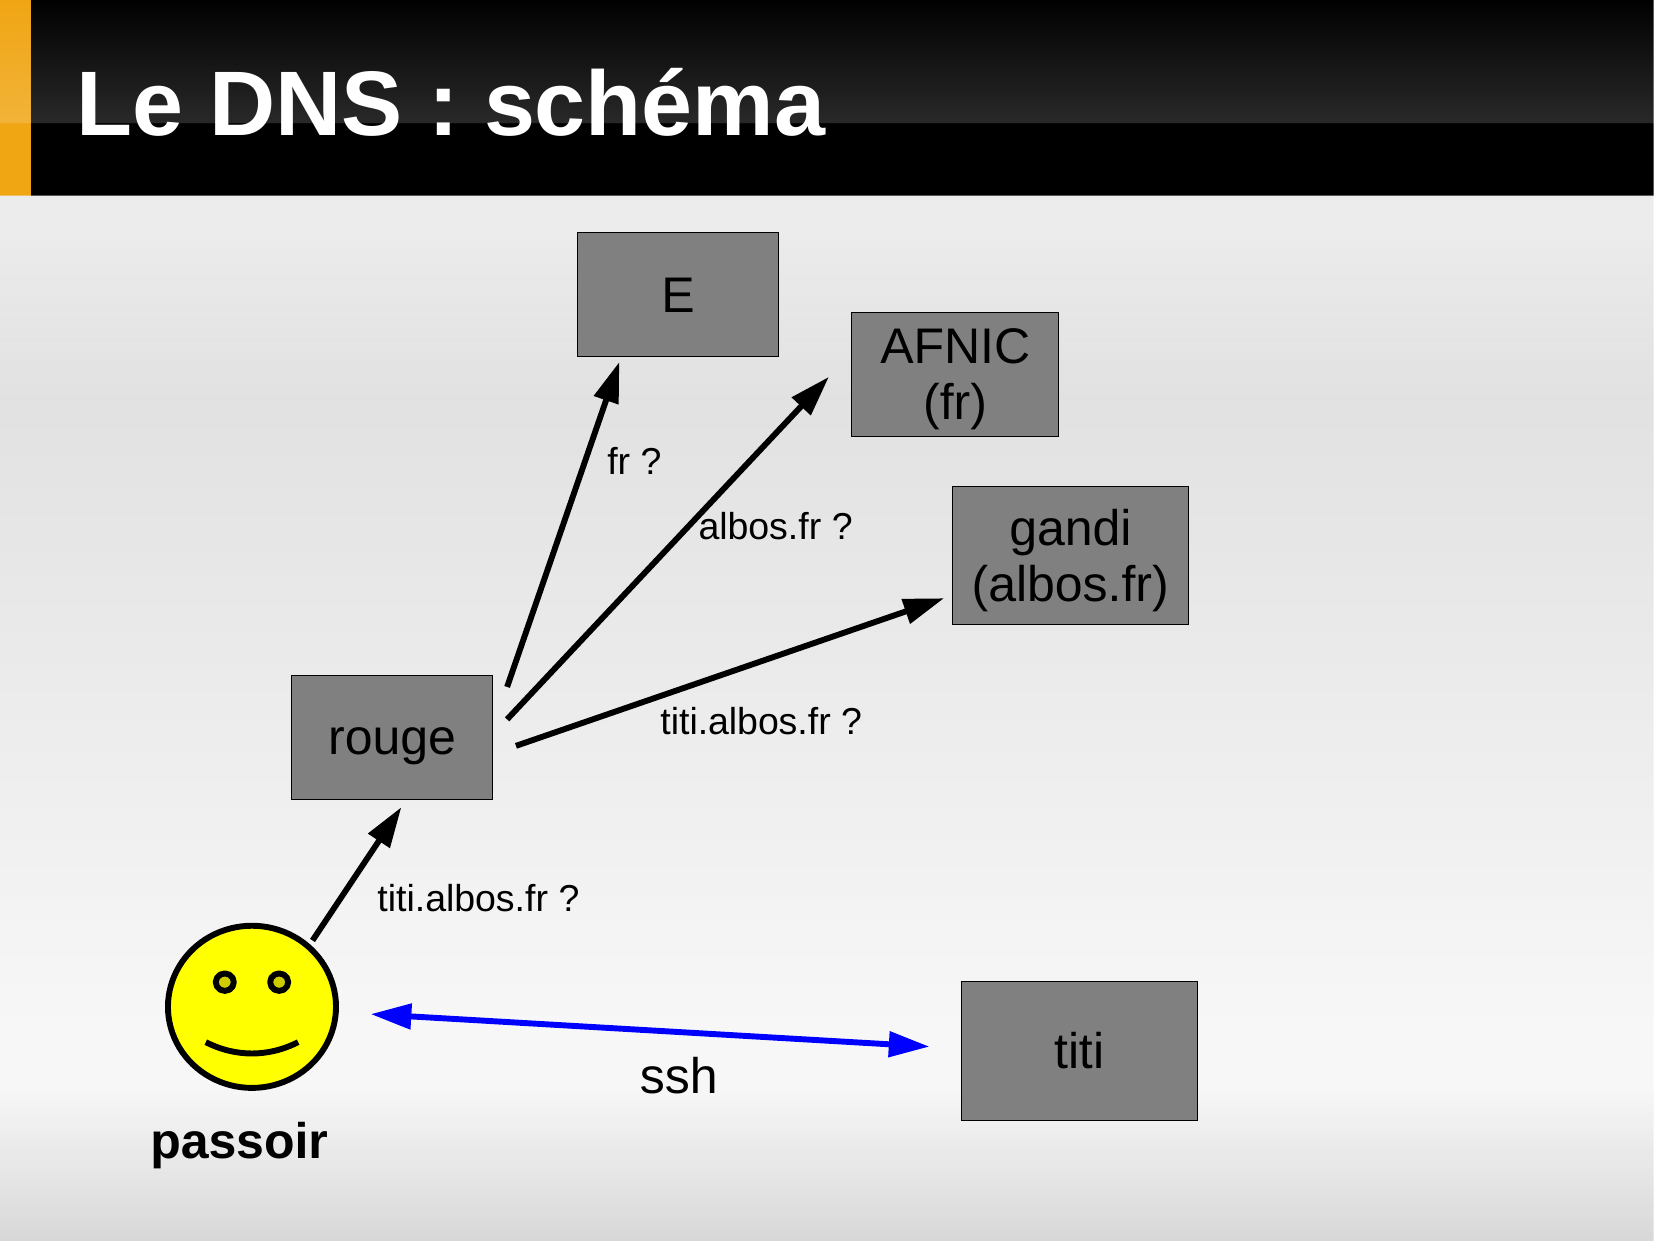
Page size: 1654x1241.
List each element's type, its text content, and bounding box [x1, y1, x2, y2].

text_box titi [961, 981, 1198, 1121]
text_box titi.albos.fr ? [645, 692, 906, 752]
picture [0, 0, 1654, 1241]
text_box albos.fr ? [683, 498, 883, 557]
text_box AFNIC (fr) [851, 312, 1059, 437]
text_box fr ? [592, 433, 682, 492]
text_box ssh [625, 1040, 737, 1114]
title Le DNS : schéma [76, 7, 1565, 200]
text_box rouge [291, 675, 493, 800]
text_box gandi (albos.fr) [952, 486, 1189, 625]
text_box titi.albos.fr ? [362, 869, 623, 929]
text_box [167, 925, 337, 1088]
text_box E [577, 232, 779, 357]
text_box passoir [135, 1105, 396, 1179]
